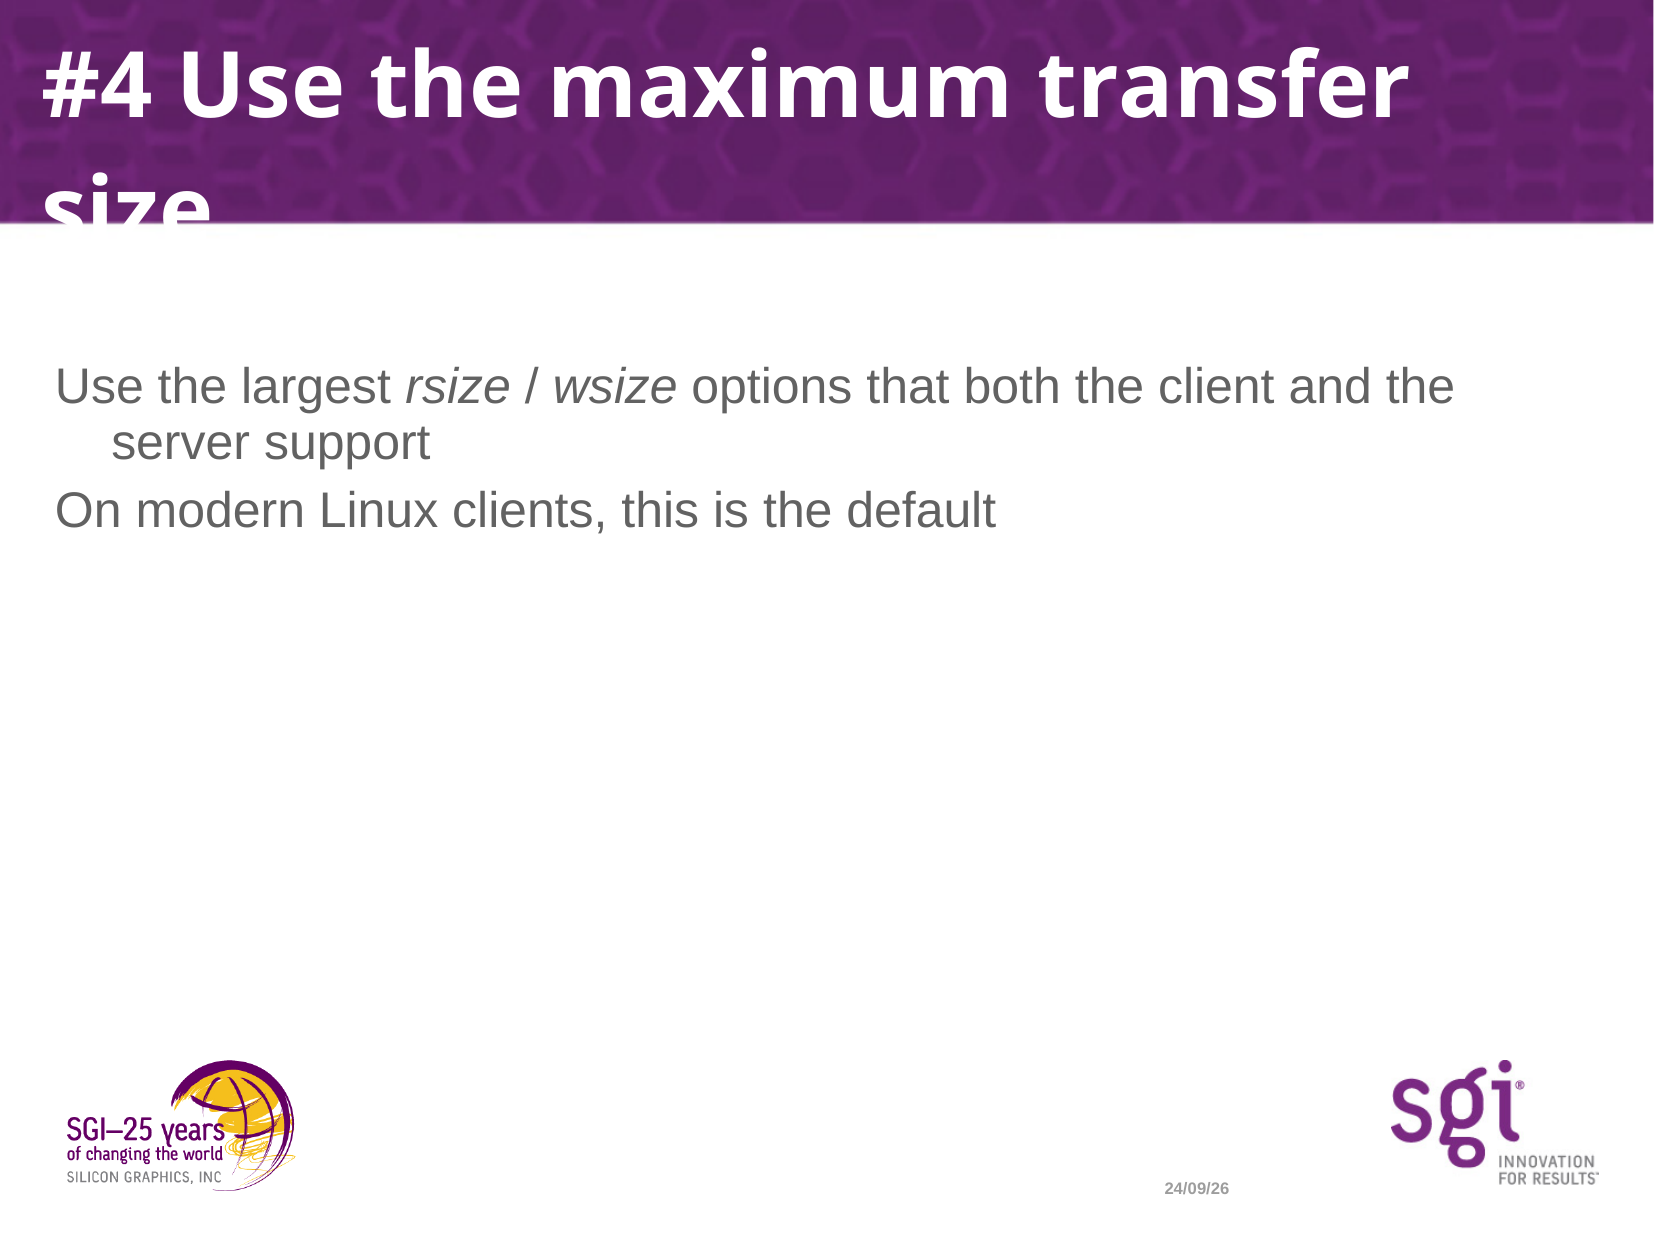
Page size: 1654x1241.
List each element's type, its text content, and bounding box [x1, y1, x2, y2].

picture [0, 0, 1654, 1194]
title #4 Use the maximum transfer size [41, 48, 1447, 241]
list Use the largest rsize / wsize options that both the client and the server support On modern Linux clients, this is the default [55, 358, 1461, 937]
